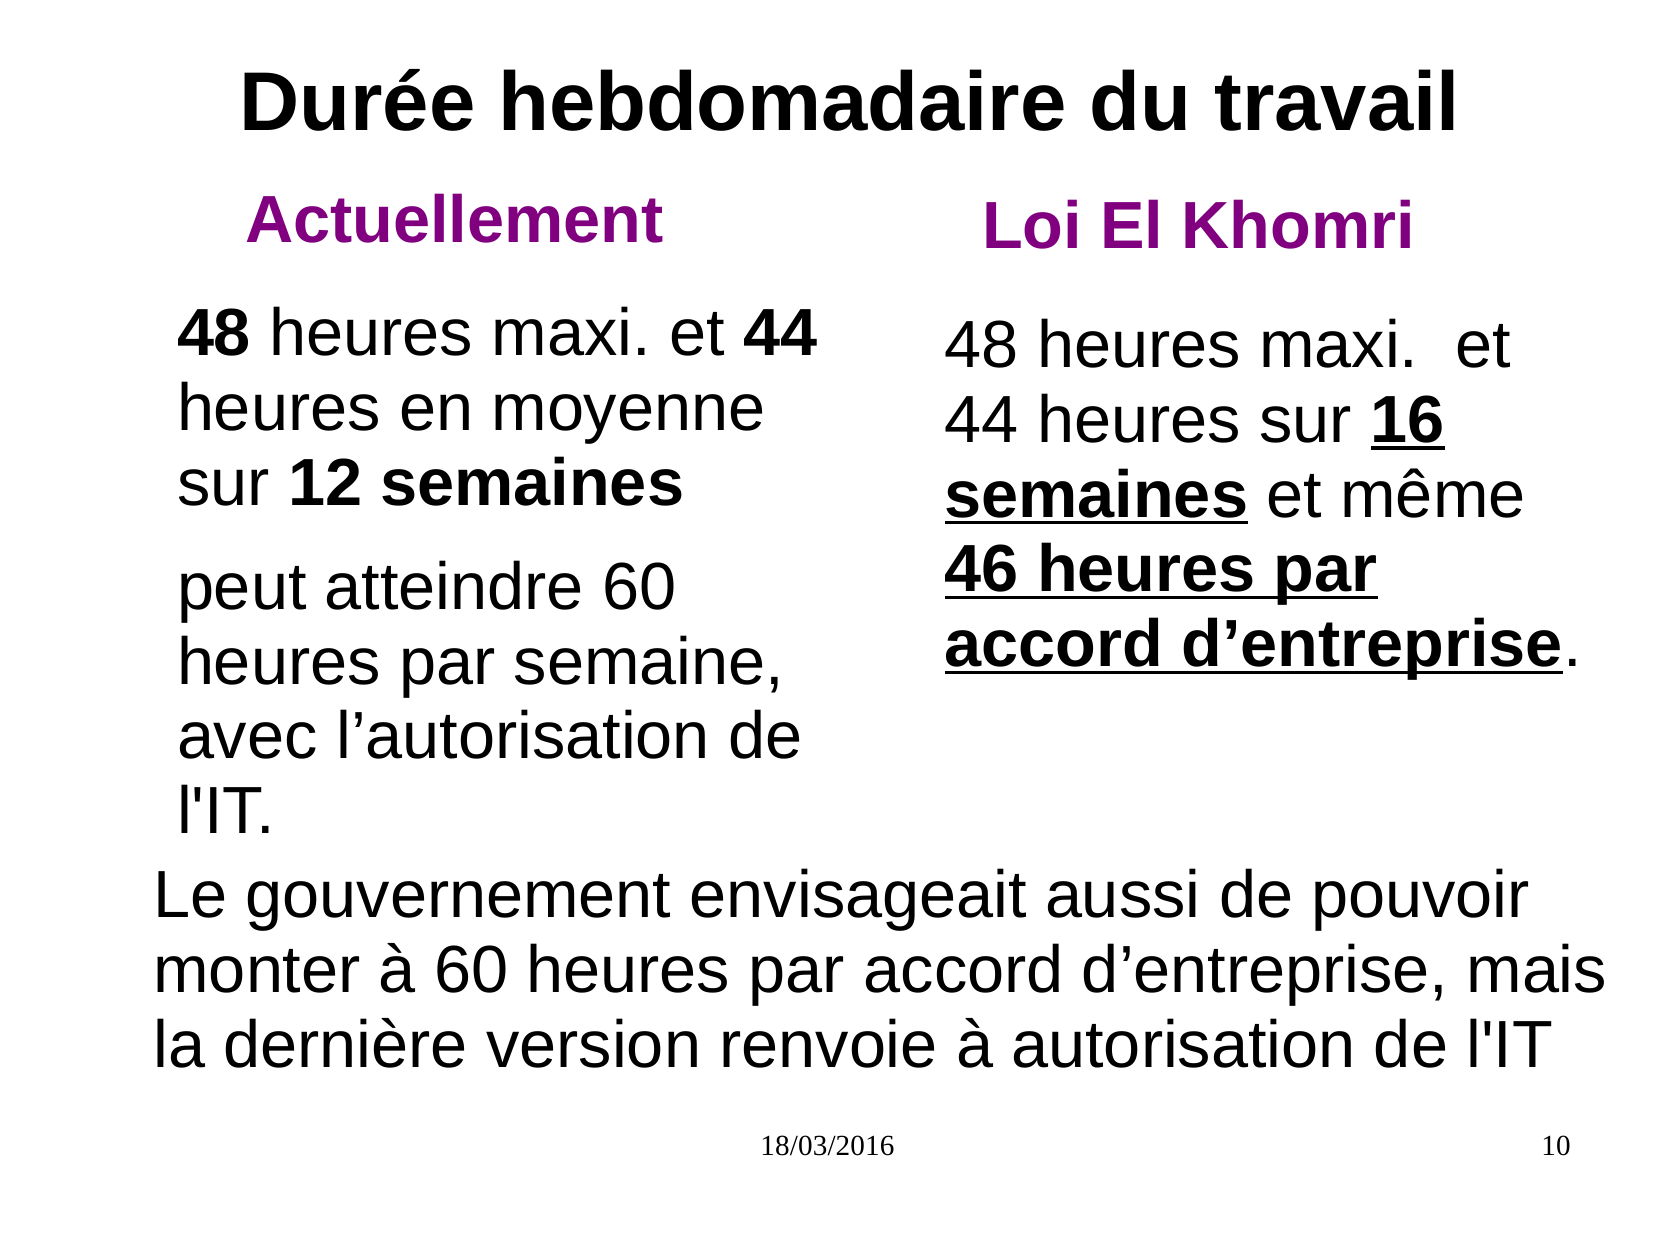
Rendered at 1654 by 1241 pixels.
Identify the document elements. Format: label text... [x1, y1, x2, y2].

title Loi El Khomri [814, 173, 1548, 278]
list 48 heures maxi. et 44 heures en moyenne sur 12 semaines peut atteindre 60 heures par semaine, avec l’autorisation de l'IT. [106, 295, 827, 868]
title Actuellement [70, 167, 804, 272]
list Le gouvernement envisageait aussi de pouvoir monter à 60 heures par accord d’entreprise, mais la dernière version renvoie à autorisation de l'IT [153, 857, 1630, 1111]
list 48 heures maxi. et 44 heures sur 16 semaines et même 46 heures par accord d’entreprise. [874, 307, 1595, 851]
title Durée hebdomadaire du travail [82, 49, 1583, 154]
